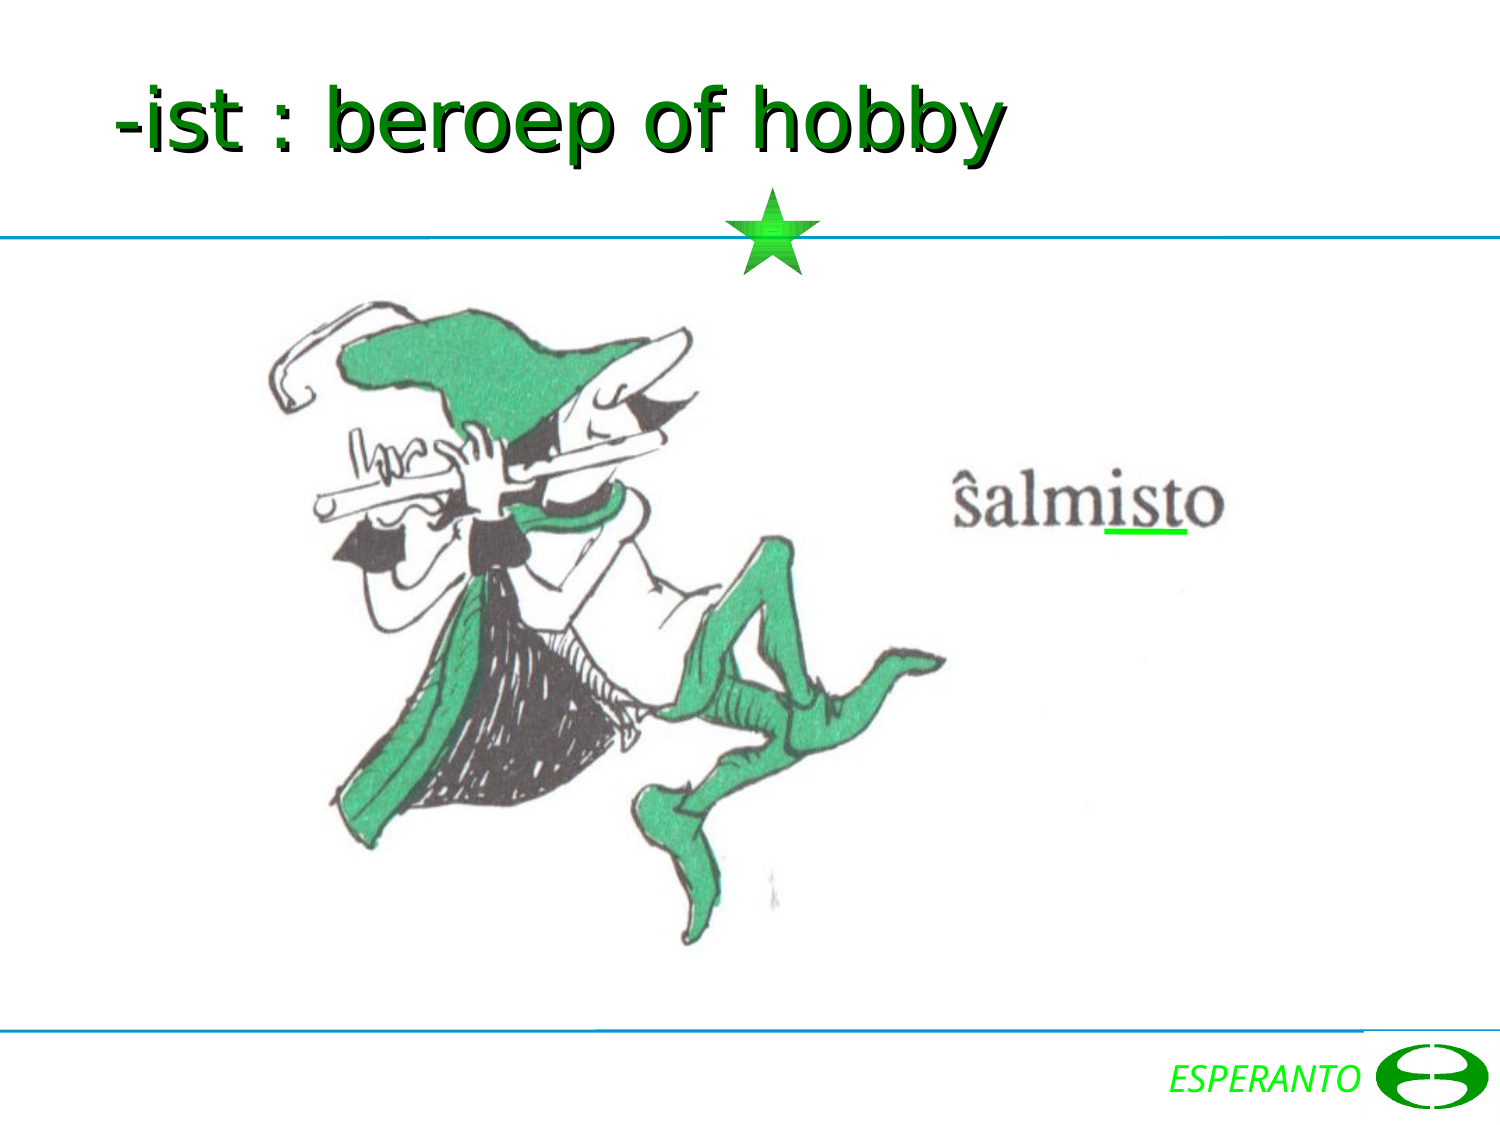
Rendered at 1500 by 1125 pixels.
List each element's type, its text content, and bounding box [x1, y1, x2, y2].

title -ist : beroep of hobby [112, 5, 1448, 245]
picture [259, 292, 1235, 959]
picture [1364, 1032, 1500, 1122]
